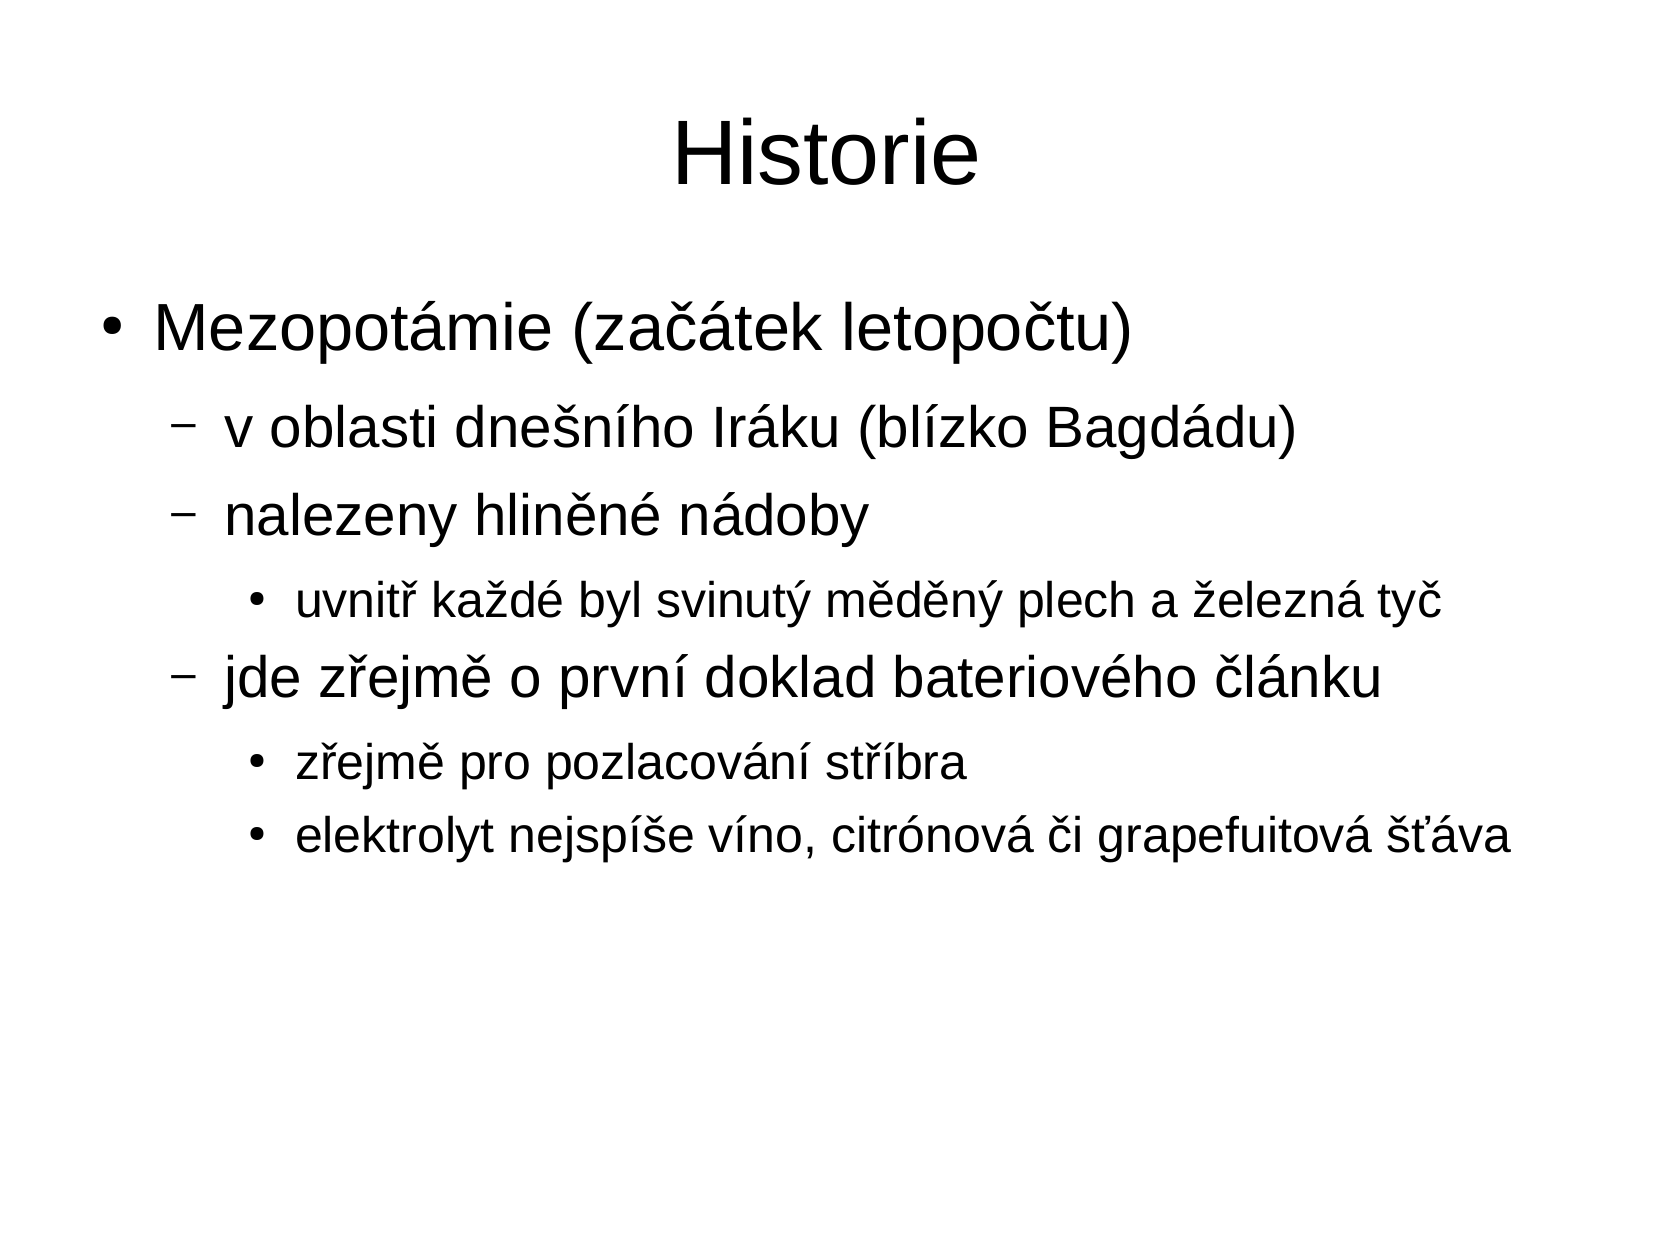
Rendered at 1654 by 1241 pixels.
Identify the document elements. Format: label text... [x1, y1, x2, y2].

list Mezopotámie (začátek letopočtu) v oblasti dnešního Iráku (blízko Bagdádu) nalezeny hliněné nádoby uvnitř každé byl svinutý měděný plech a železná tyč jde zřejmě o první doklad bateriového článku zřejmě pro pozlacování stříbra elektrolyt nejspíše víno, citrónová či grapefuitová šťáva [82, 290, 1538, 1010]
title Historie [82, 49, 1571, 257]
